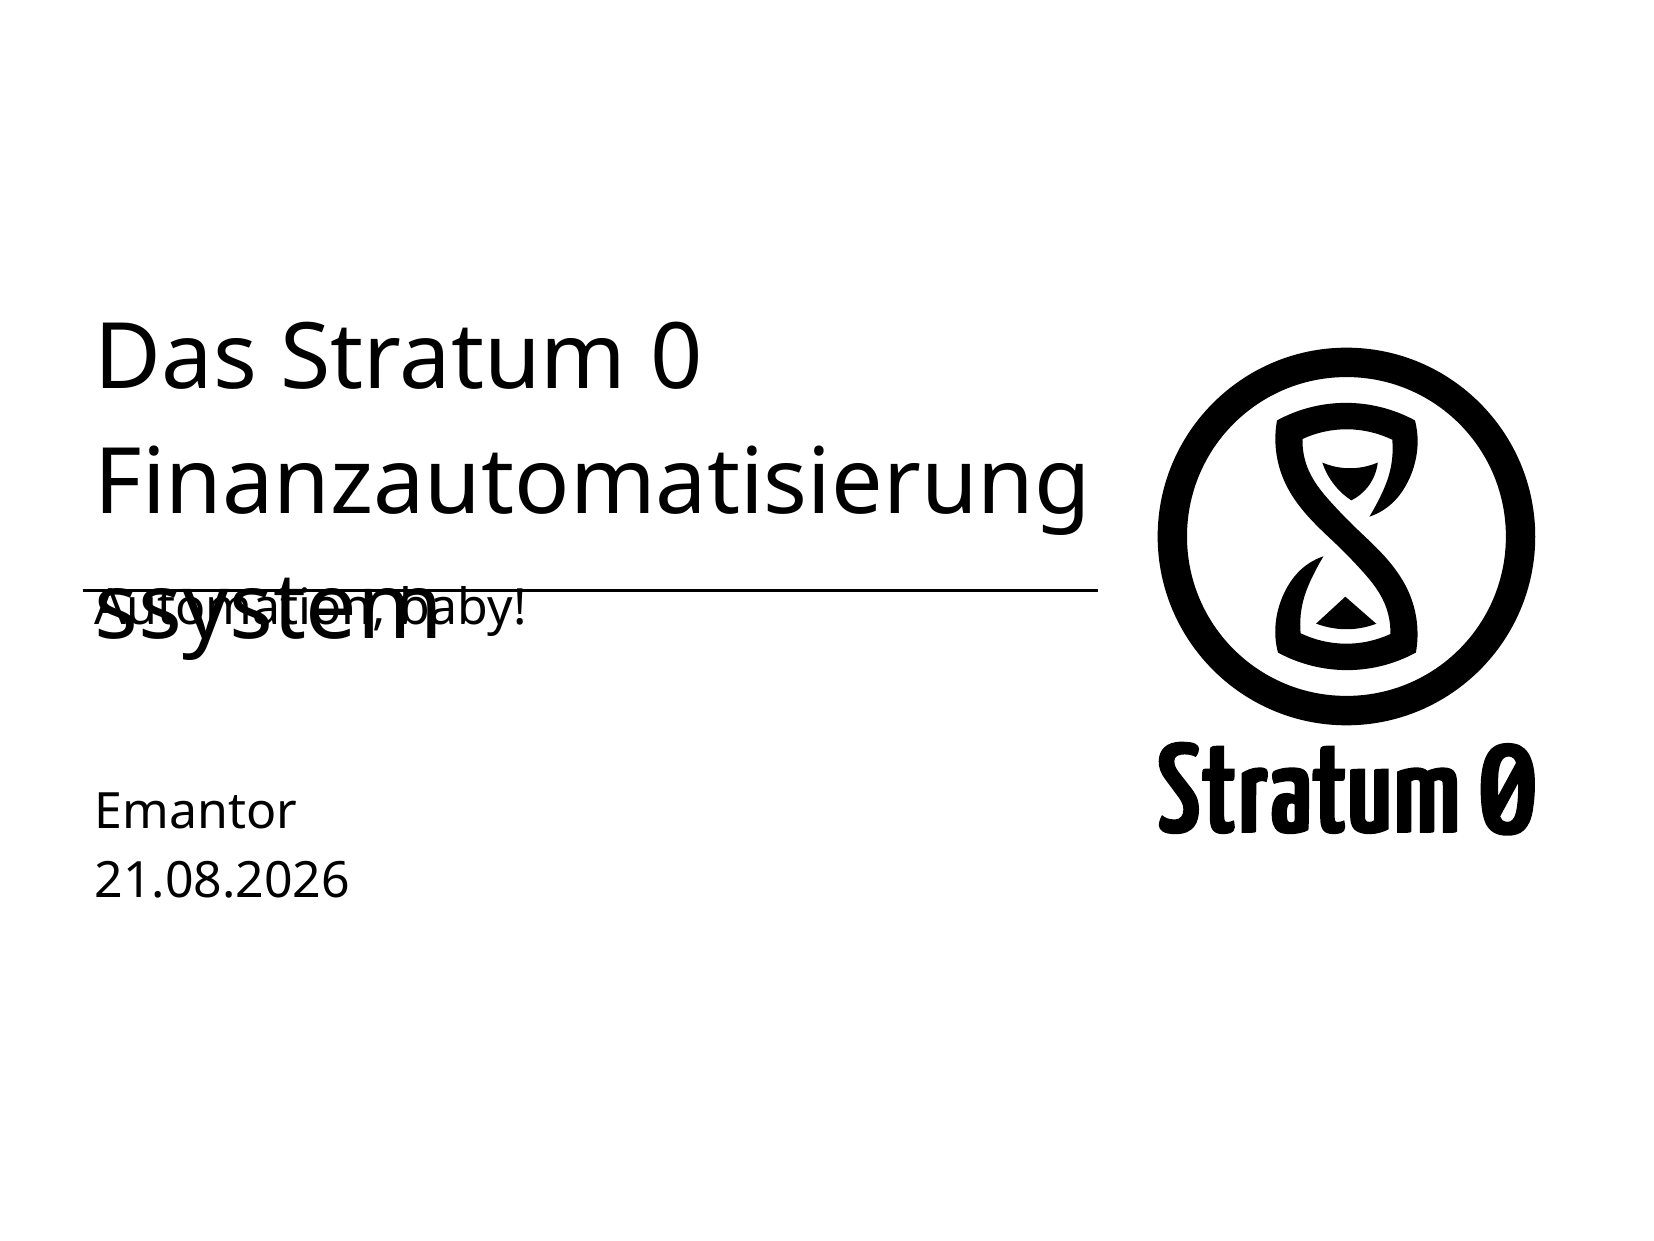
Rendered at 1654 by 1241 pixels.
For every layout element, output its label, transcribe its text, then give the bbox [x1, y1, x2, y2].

title Automation, baby! Emantor 14.01.2017 [94, 596, 1111, 886]
title Das Stratum 0 Finanzautomatisierungssystem [94, 372, 1074, 585]
picture [1074, 318, 1619, 863]
